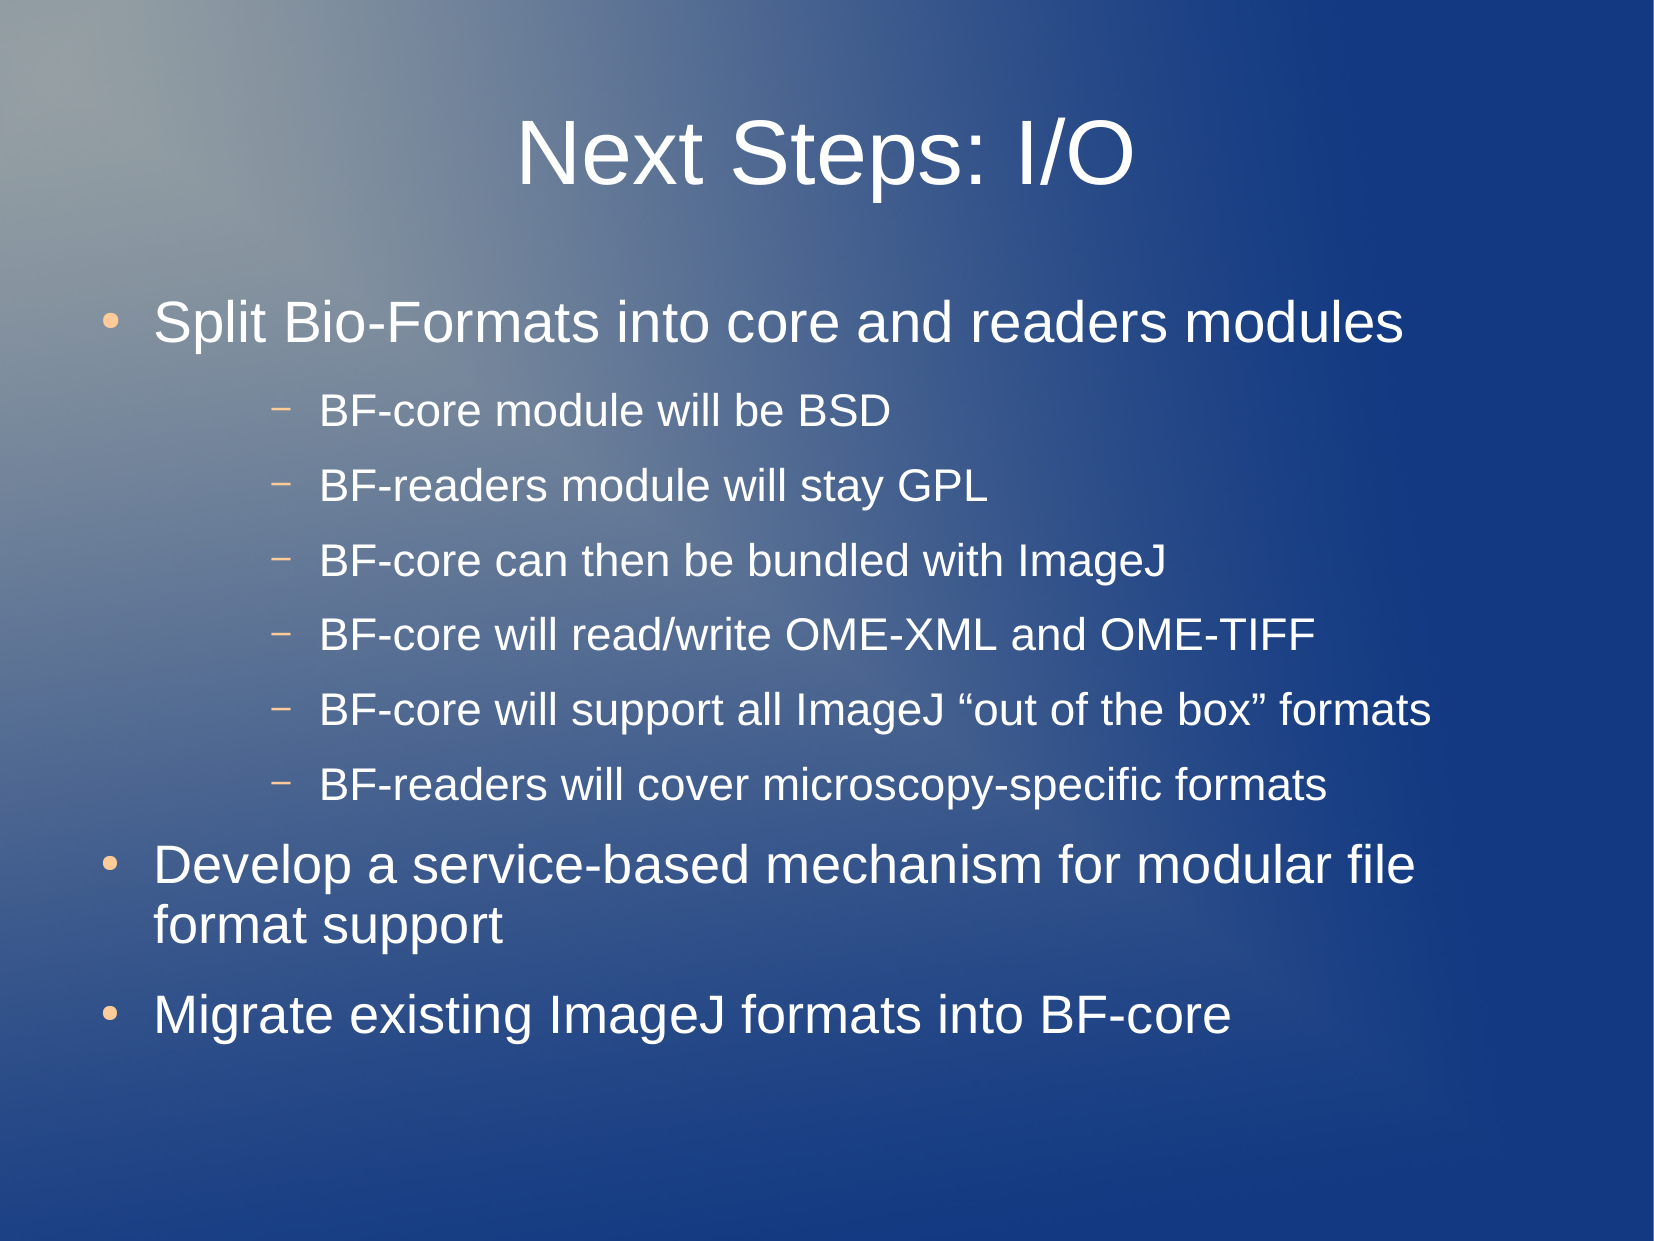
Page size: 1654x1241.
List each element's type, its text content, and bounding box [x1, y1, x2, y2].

title Next Steps: I/O [82, 56, 1571, 250]
list Split Bio-Formats into core and readers modules BF-core module will be BSD BF-readers module will stay GPL BF-core can then be bundled with ImageJ BF-core will read/write OME-XML and OME-TIFF BF-core will support all ImageJ “out of the box” formats BF-readers will cover microscopy-specific formats Develop a service-based mechanism for modular file format support Migrate existing ImageJ formats into BF-core [82, 290, 1571, 1094]
picture [0, 0, 1654, 1241]
